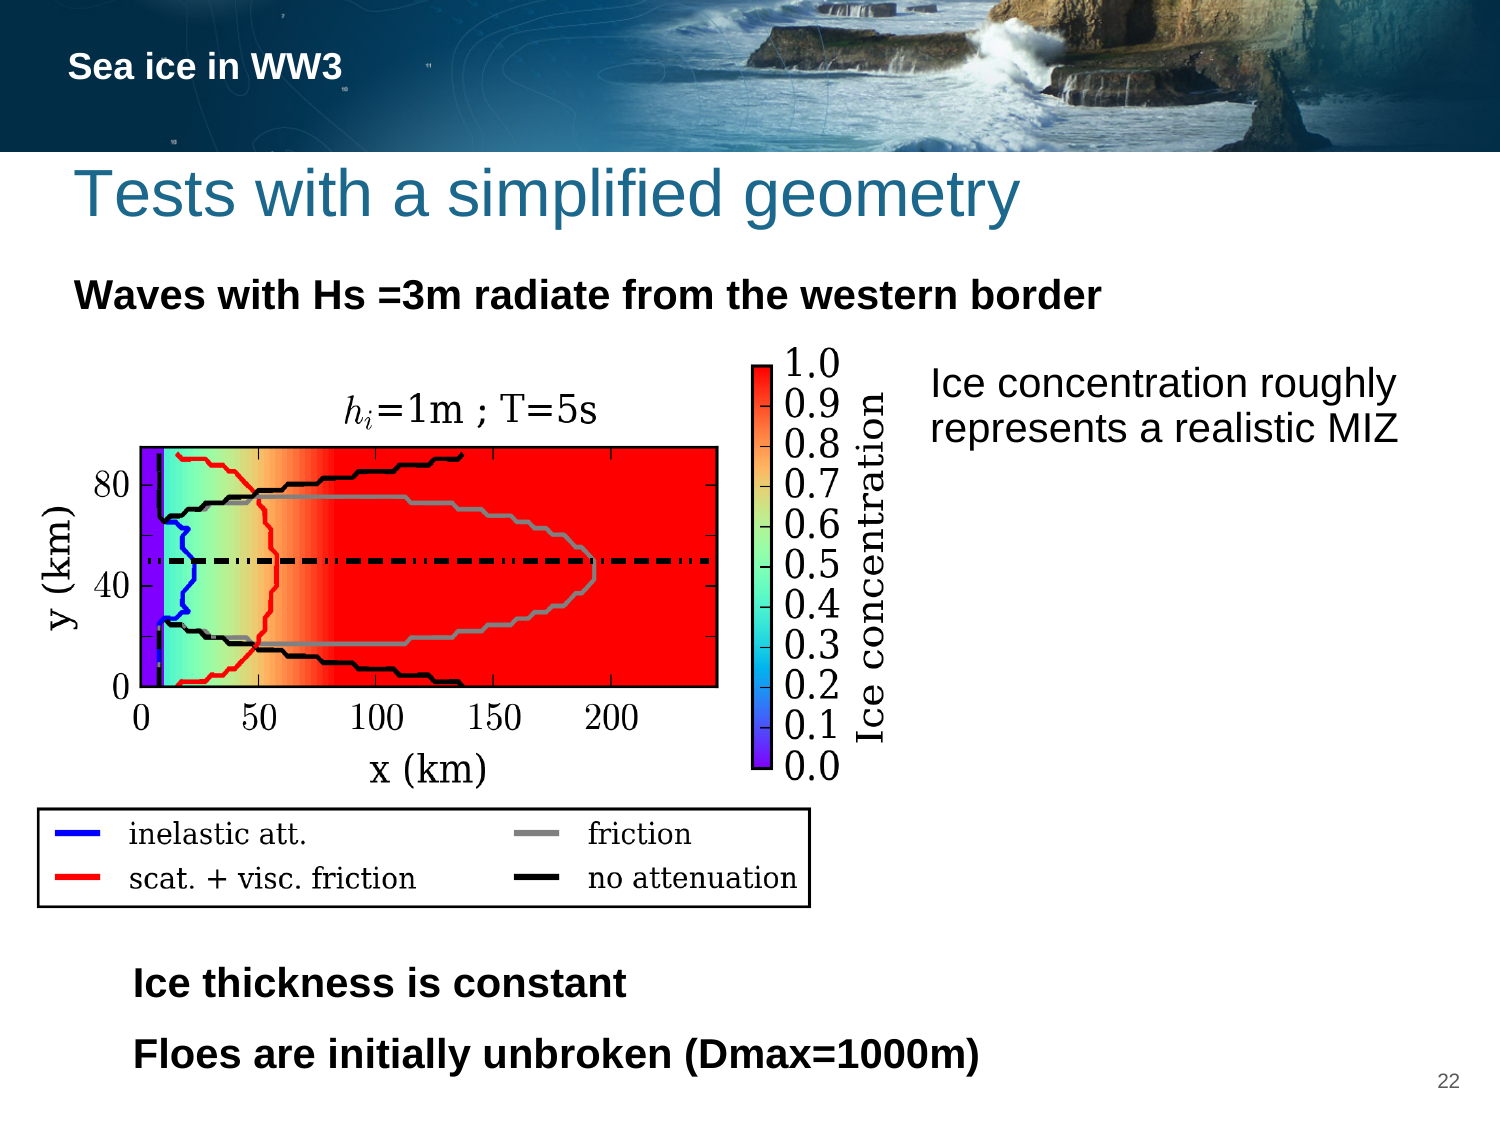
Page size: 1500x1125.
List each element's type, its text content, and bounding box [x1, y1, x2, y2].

picture [0, 0, 1500, 152]
text_box Ice concentration roughly represents a realistic MIZ [915, 354, 1418, 465]
title Sea ice in WW3 [52, 29, 621, 100]
text_box Ice thickness is constant Floes are initially unbroken (Dmax=1000m) [118, 946, 1418, 1125]
picture [29, 324, 886, 916]
text_box Waves with Hs =3m radiate from the western border [59, 257, 1359, 404]
title Tests with a simplified geometry [59, 102, 1244, 257]
